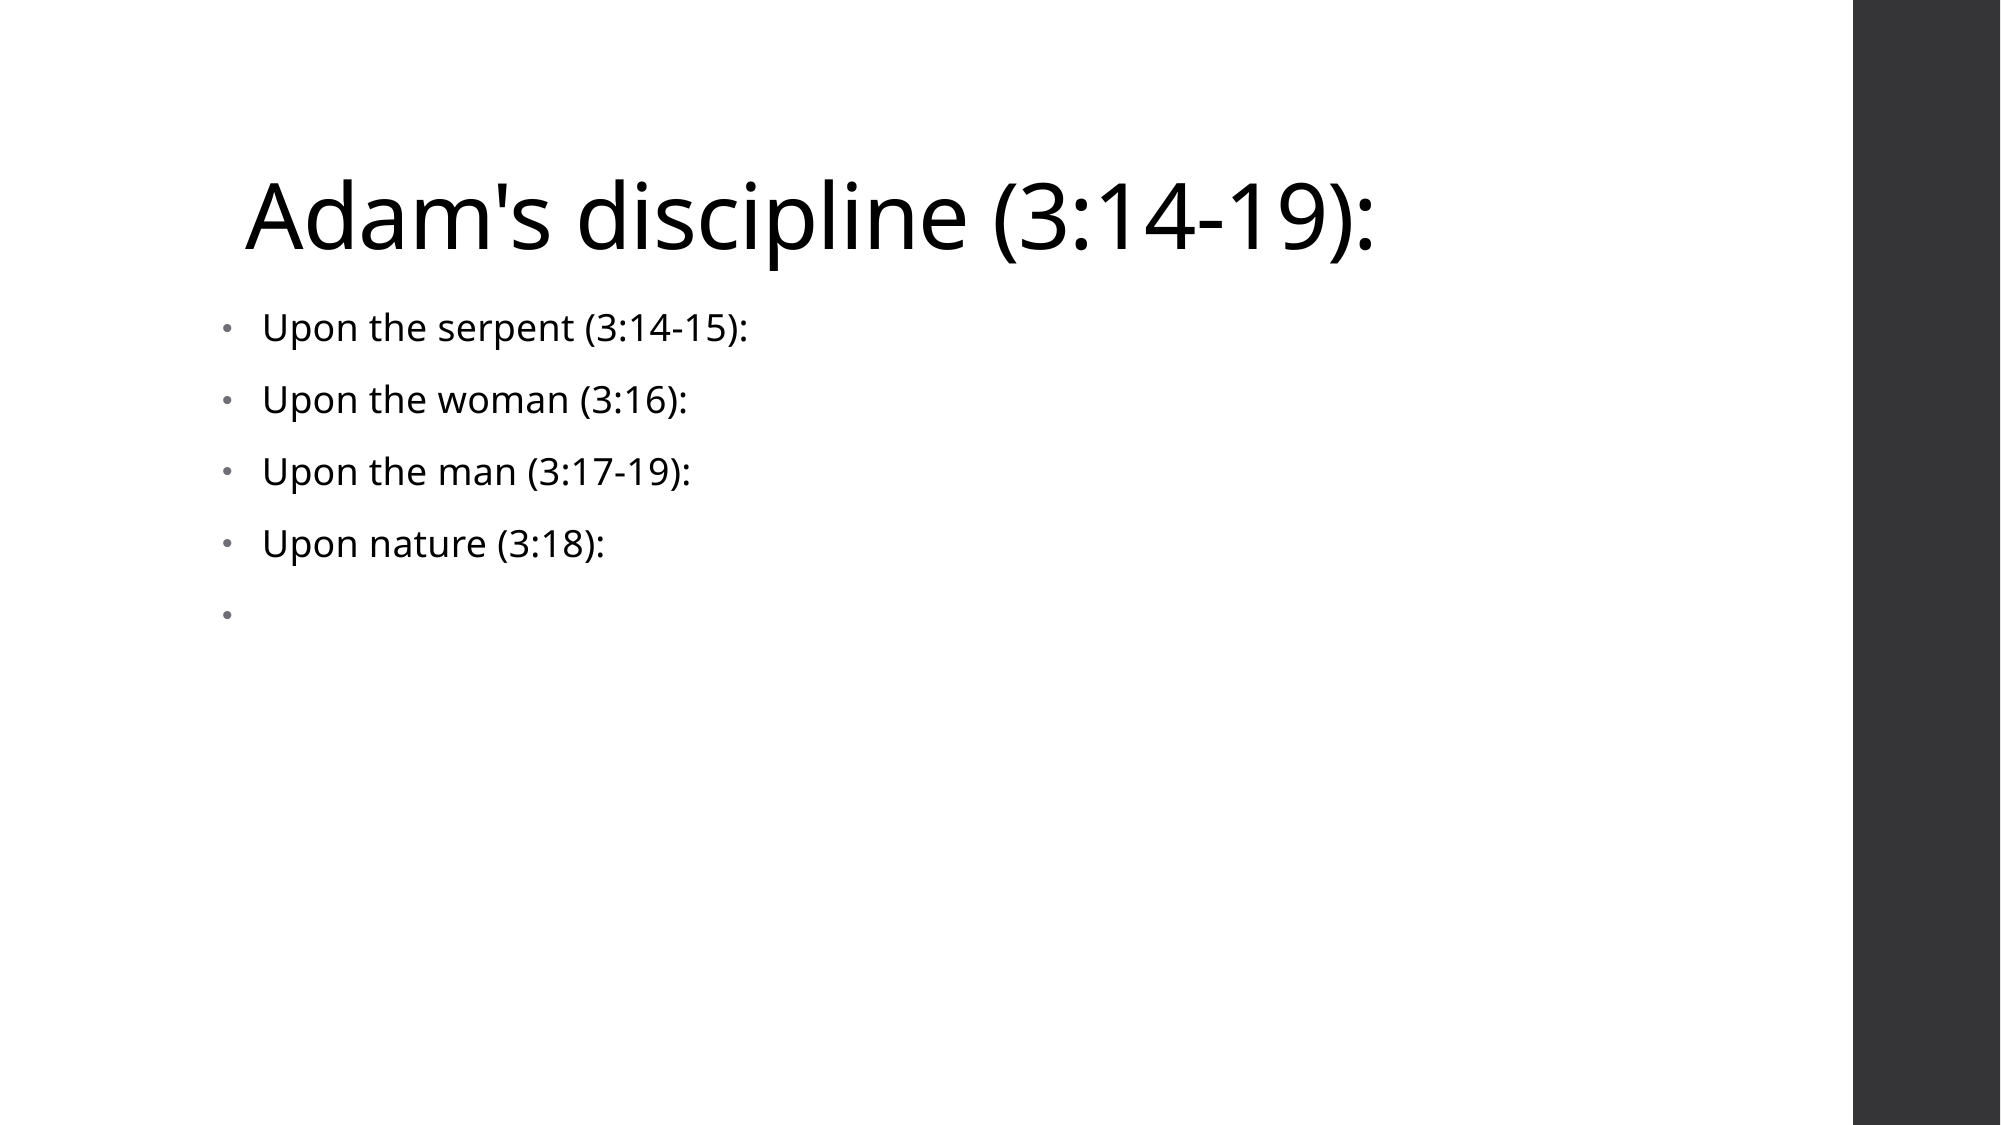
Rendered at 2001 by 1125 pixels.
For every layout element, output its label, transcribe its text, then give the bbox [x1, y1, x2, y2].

title Adam's discipline (3:14-19): [206, 60, 1797, 278]
list Upon the serpent (3:14-15): Upon the woman (3:16): Upon the man (3:17-19): Upon nature (3:18): [206, 299, 1617, 1014]
